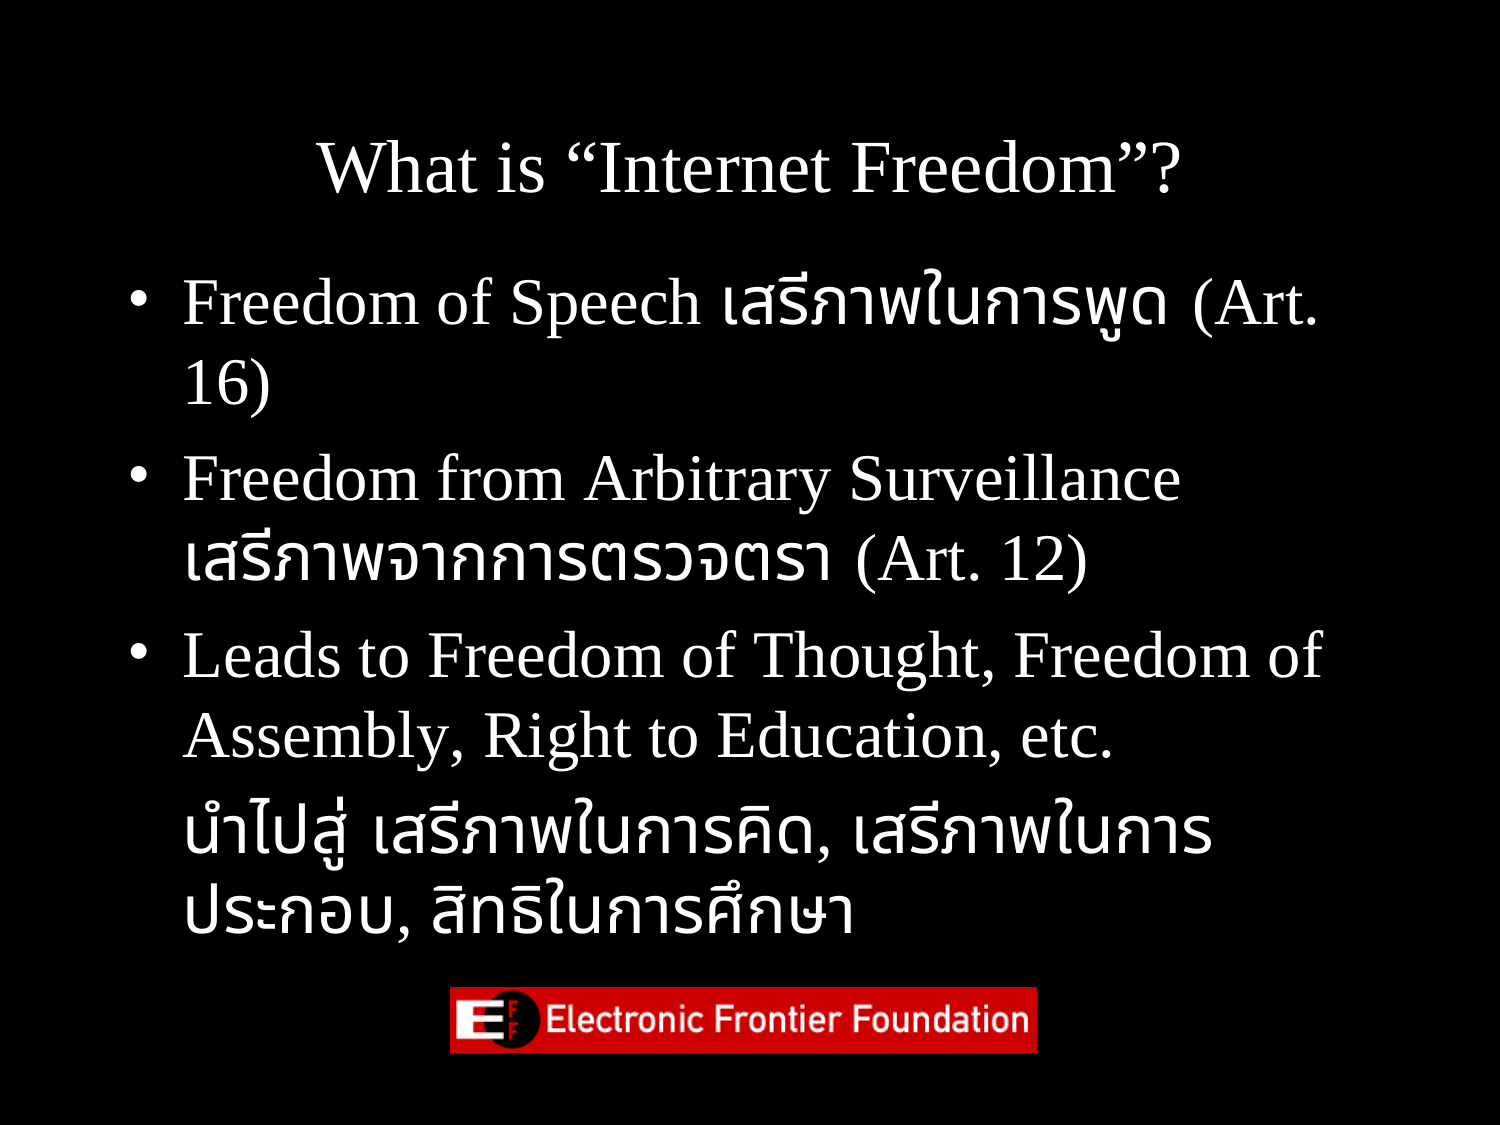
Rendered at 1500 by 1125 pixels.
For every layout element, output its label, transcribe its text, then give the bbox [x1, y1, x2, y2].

list Freedom of Speech เสรีภาพในการพูด (Art. 16) Freedom from Arbitrary Surveillance เสรีภาพจากการตรวจตรา (Art. 12) Leads to Freedom of Thought, Freedom of Assembly, Right to Education, etc. นำไปสู่ เสรีภาพในการคิด, เสรีภาพในการประกอบ, สิทธิในการศึกษา [112, 249, 1388, 976]
picture [450, 987, 1037, 1053]
title What is “Internet Freedom”? [112, 92, 1388, 233]
